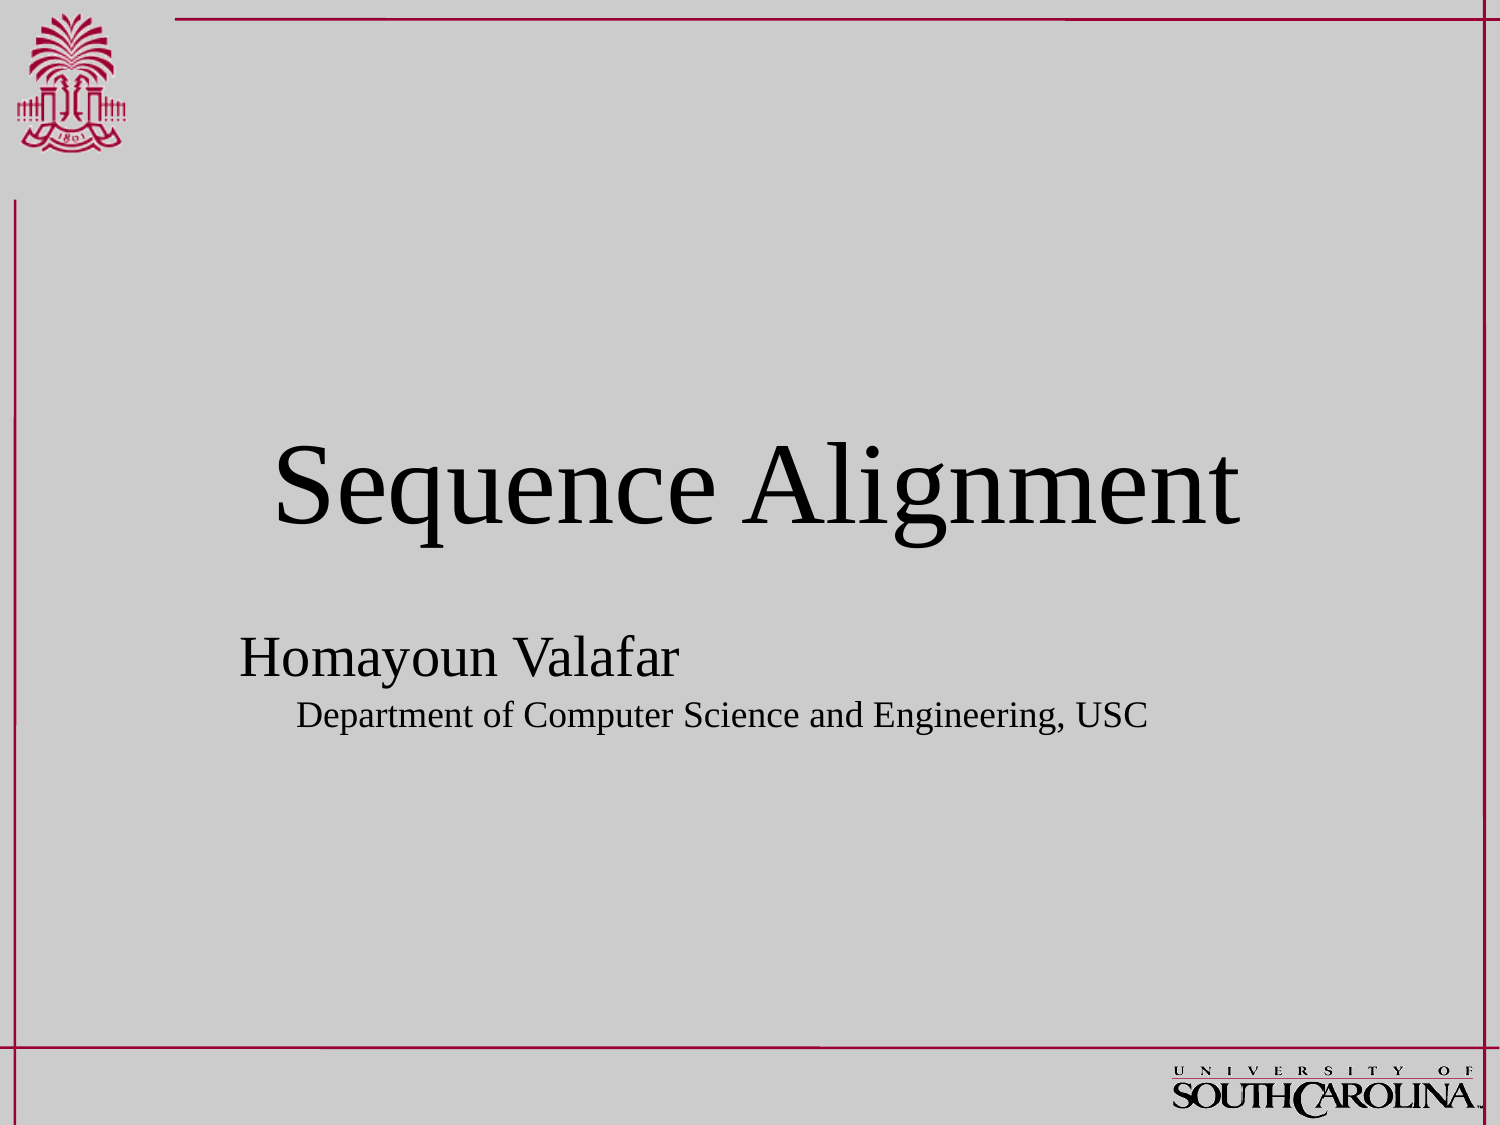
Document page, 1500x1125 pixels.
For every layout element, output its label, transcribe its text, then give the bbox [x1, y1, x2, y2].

picture [12, 12, 131, 155]
title Sequence Alignment [200, 162, 1313, 558]
picture [1162, 1050, 1483, 1125]
subtitle Homayoun Valafar Department of Computer Science and Engineering, USC [225, 612, 1276, 920]
